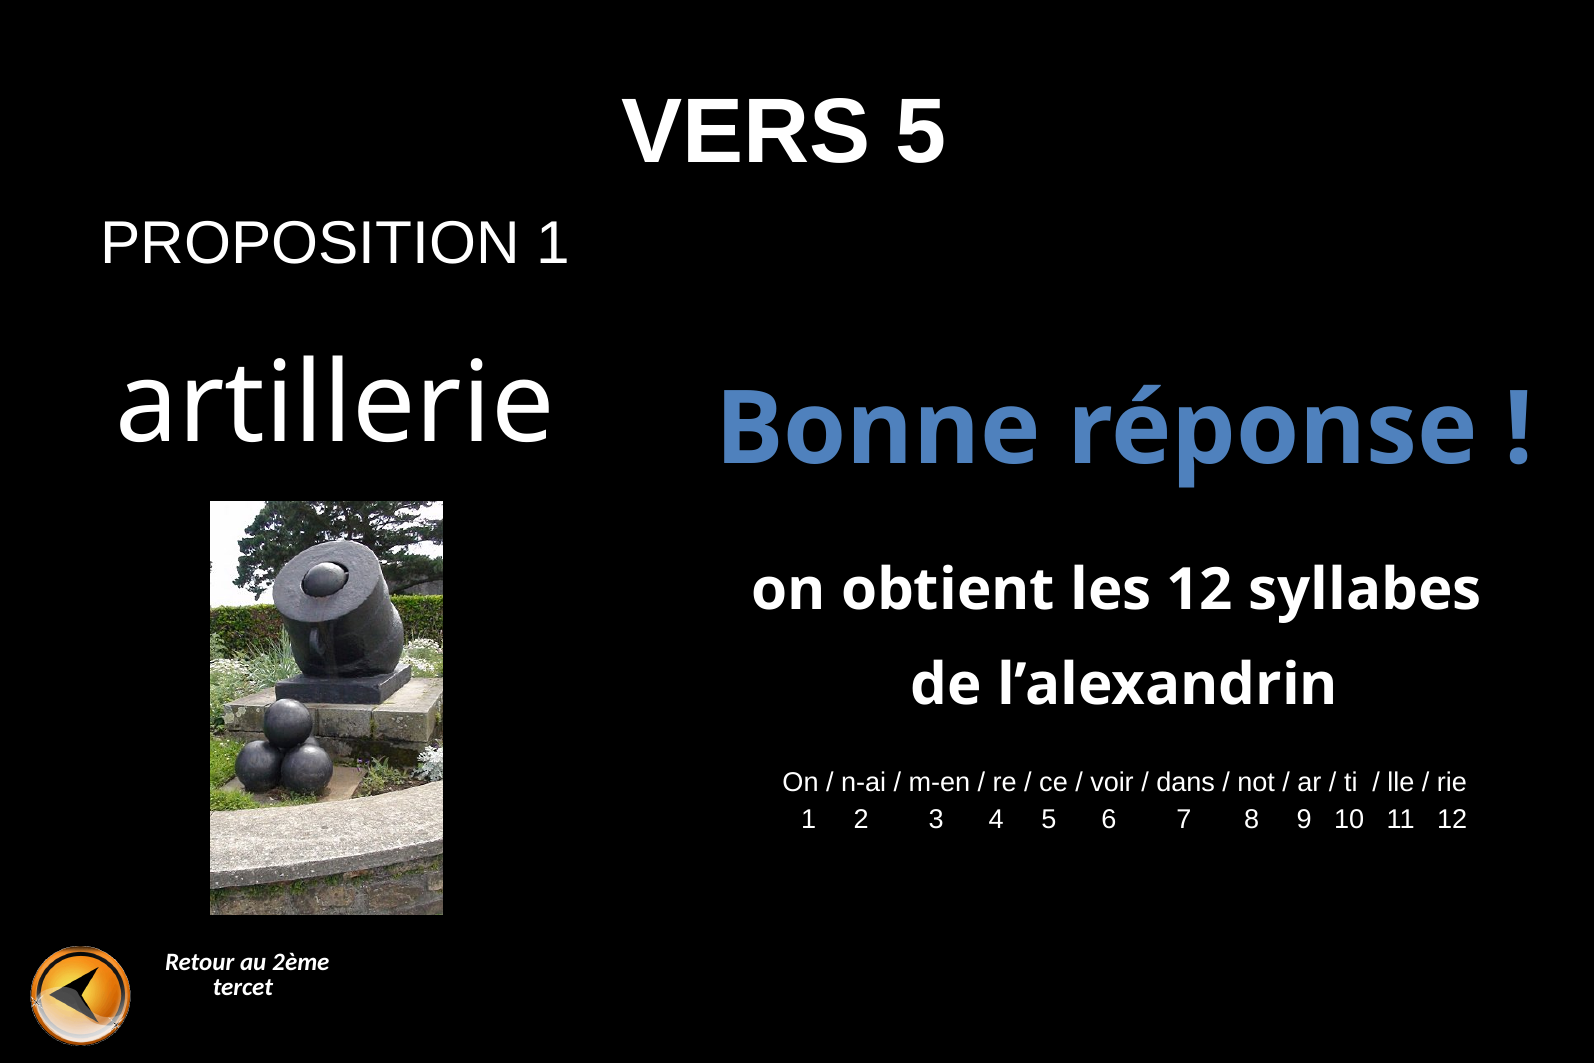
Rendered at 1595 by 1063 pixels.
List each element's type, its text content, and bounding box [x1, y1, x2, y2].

title VERS 5 [79, 42, 1515, 220]
picture [210, 501, 443, 915]
text_box Retour au 2ème tercet [132, 944, 355, 1010]
list Bonne réponse ! on obtient les 12 syllabes de l’alexandrin On / n-ai / m-en / re / ce / voir / dans / not / ar / ti / lle / rie 1 2 3 4 5 6 7 8 9 10 11 12 [683, 207, 1566, 997]
picture [29, 944, 132, 1048]
list PROPOSITION 1 artillerie [0, 118, 655, 821]
